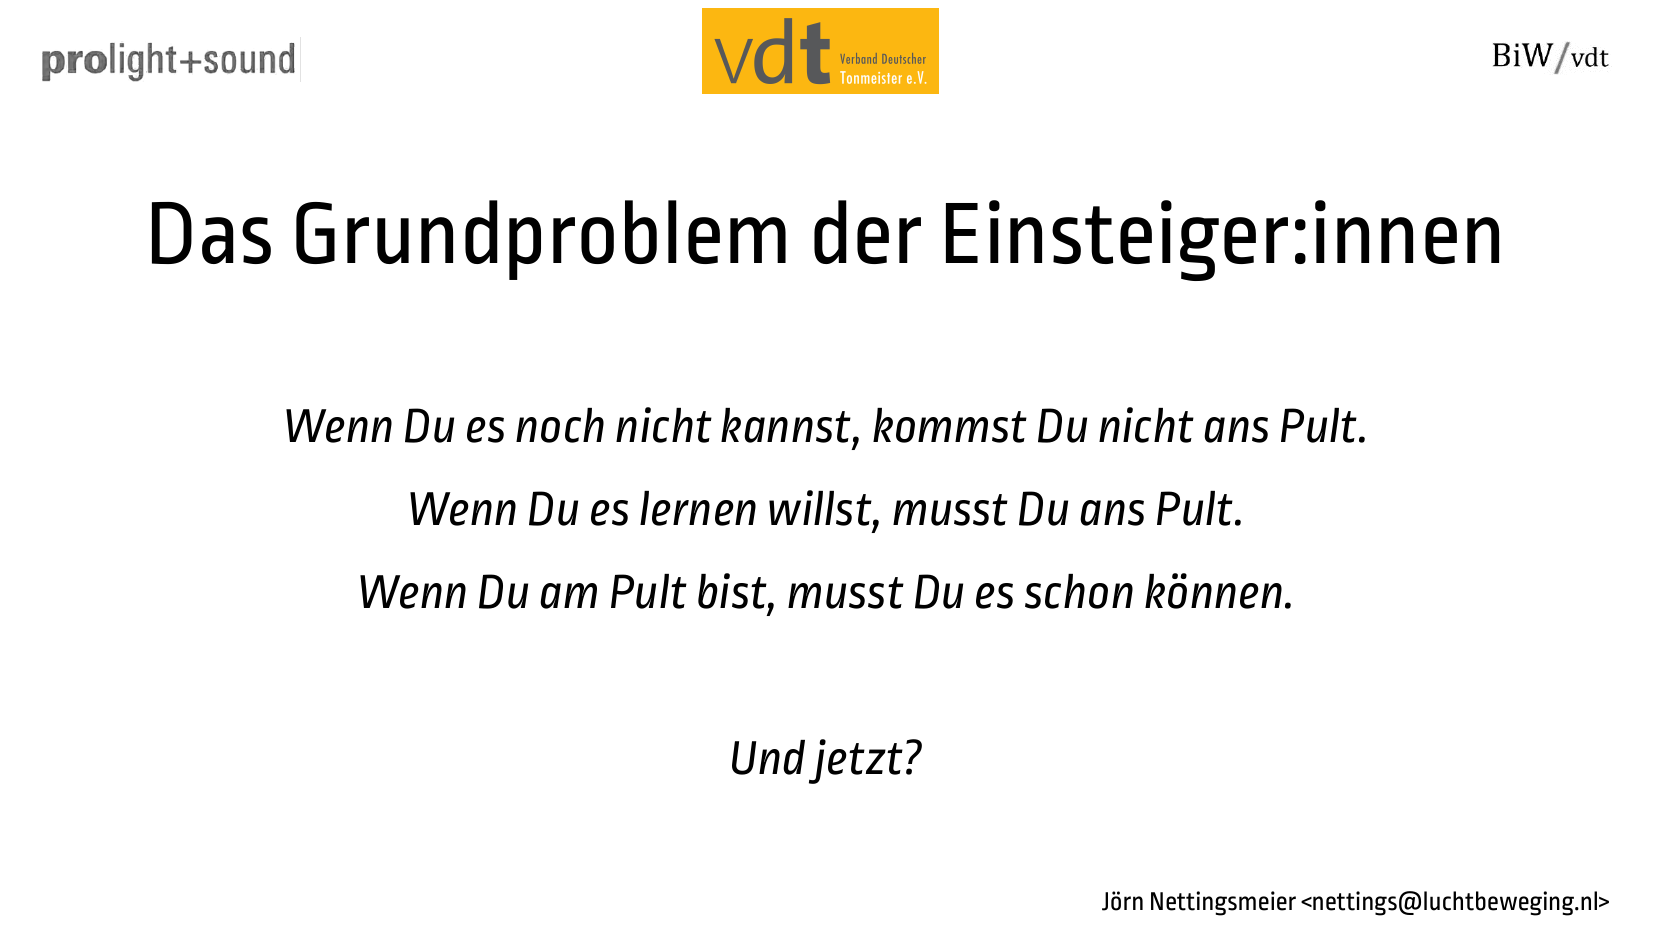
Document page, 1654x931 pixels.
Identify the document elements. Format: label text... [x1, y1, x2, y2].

title Das Grundproblem der Einsteiger:innen [82, 185, 1571, 285]
picture [702, 8, 939, 94]
subtitle Wenn Du es noch nicht kannst, kommst Du nicht ans Pult. Wenn Du es lernen willst, musst Du ans Pult. Wenn Du am Pult bist, musst Du es schon können. Und jetzt? [82, 323, 1571, 864]
picture [37, 37, 301, 82]
picture [1490, 39, 1613, 75]
